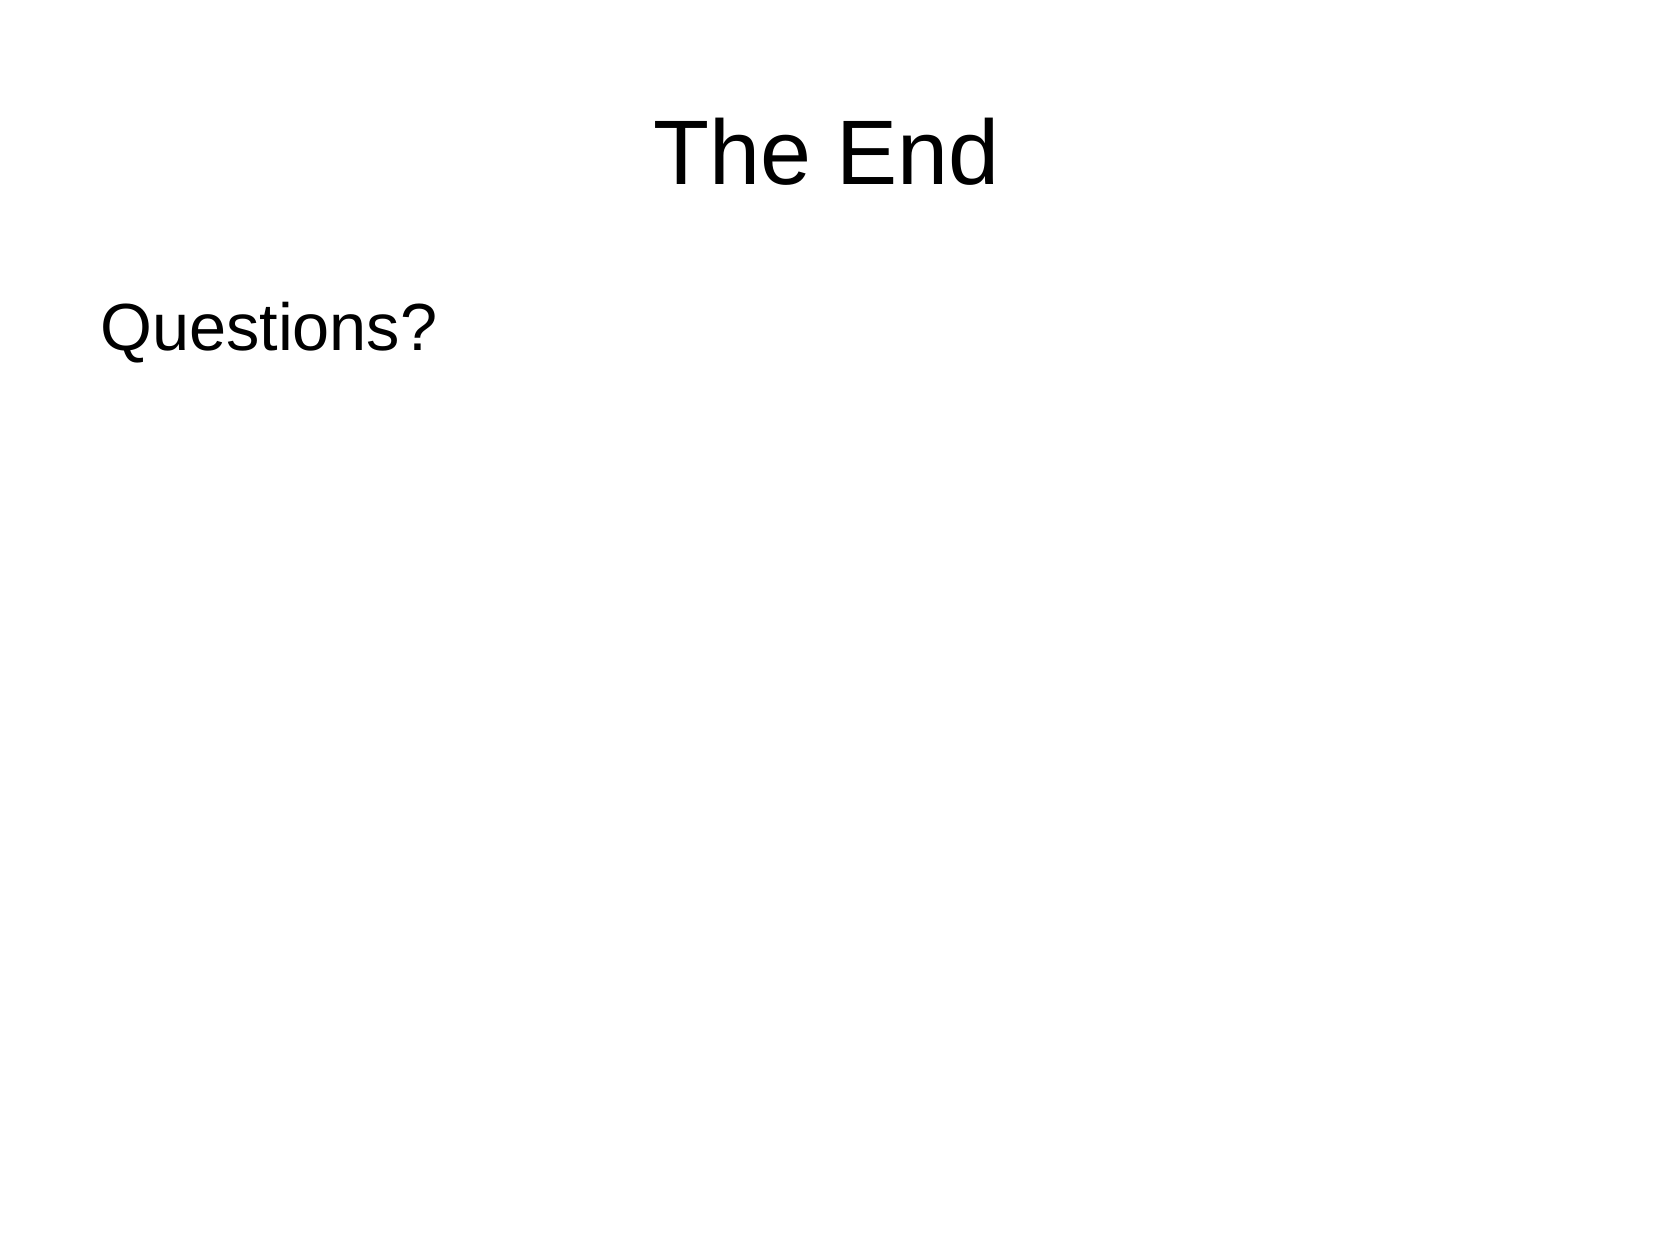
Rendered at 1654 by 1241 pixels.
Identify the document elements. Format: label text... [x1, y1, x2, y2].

list Questions? [82, 290, 1571, 1094]
title The End [82, 49, 1571, 257]
